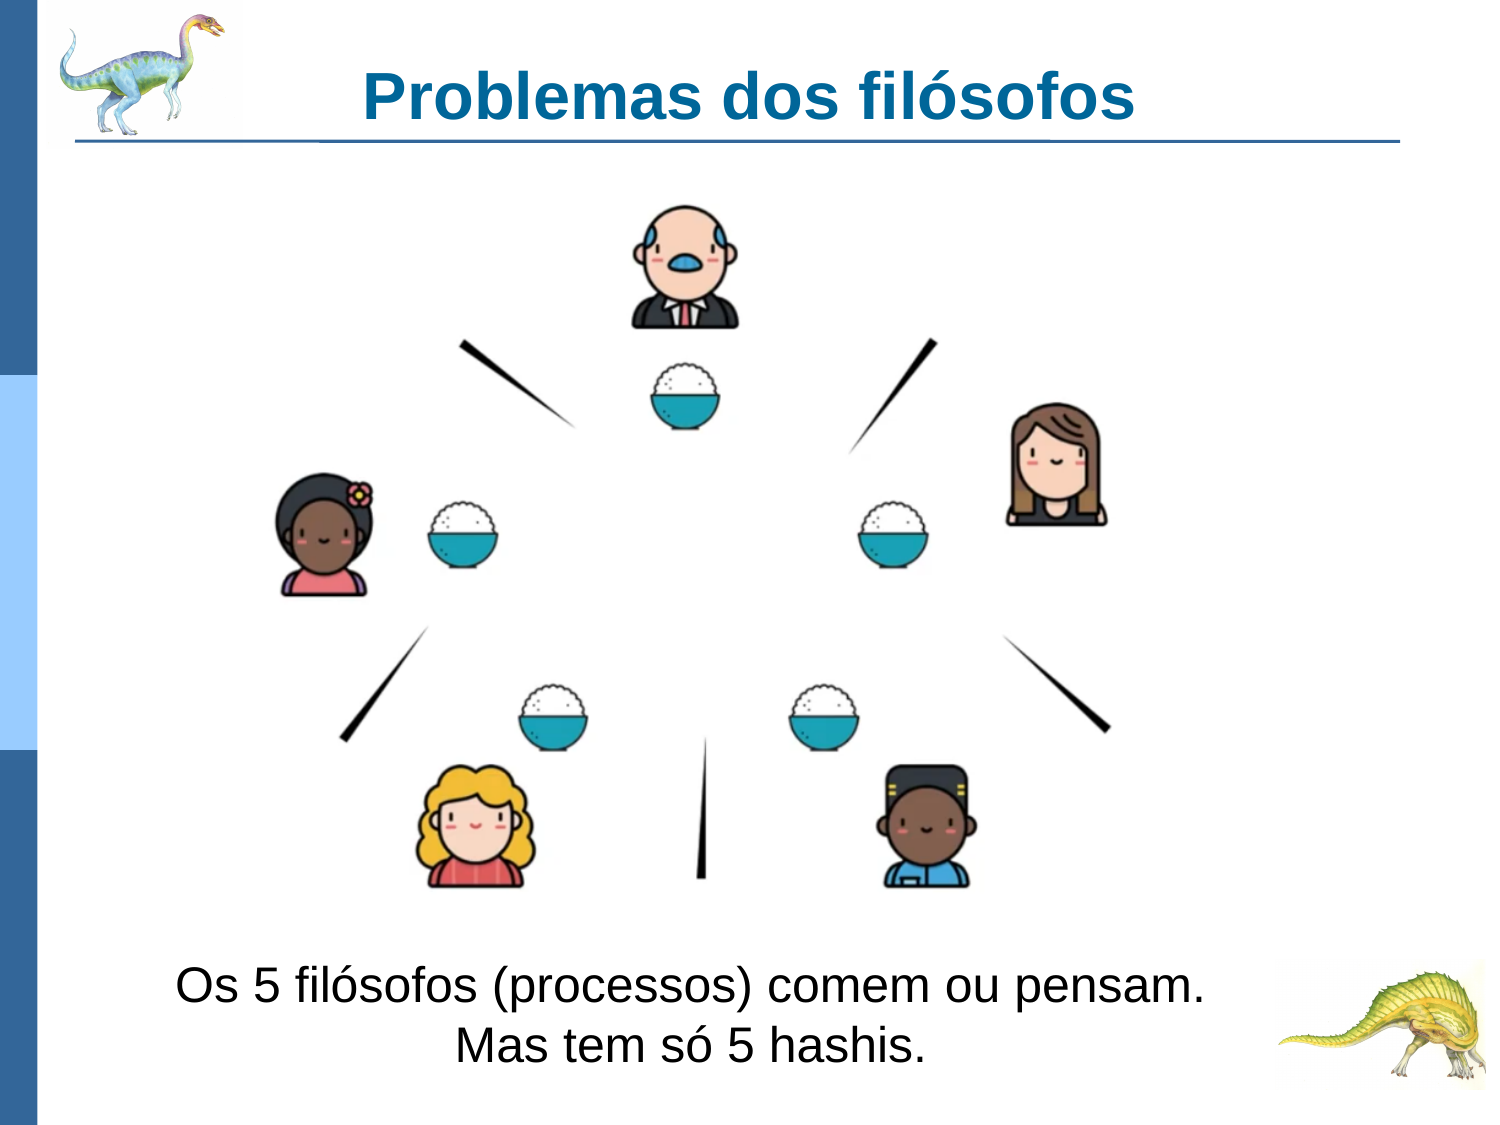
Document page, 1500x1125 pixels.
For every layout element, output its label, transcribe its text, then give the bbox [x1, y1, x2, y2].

picture [46, 0, 243, 149]
text_box Problemas dos filósofos [75, 45, 1426, 141]
picture [248, 200, 1146, 914]
picture [1275, 959, 1486, 1090]
text_box Os 5 filósofos (processos) comem ou pensam. Mas tem só 5 hashis. [106, 944, 1276, 1080]
